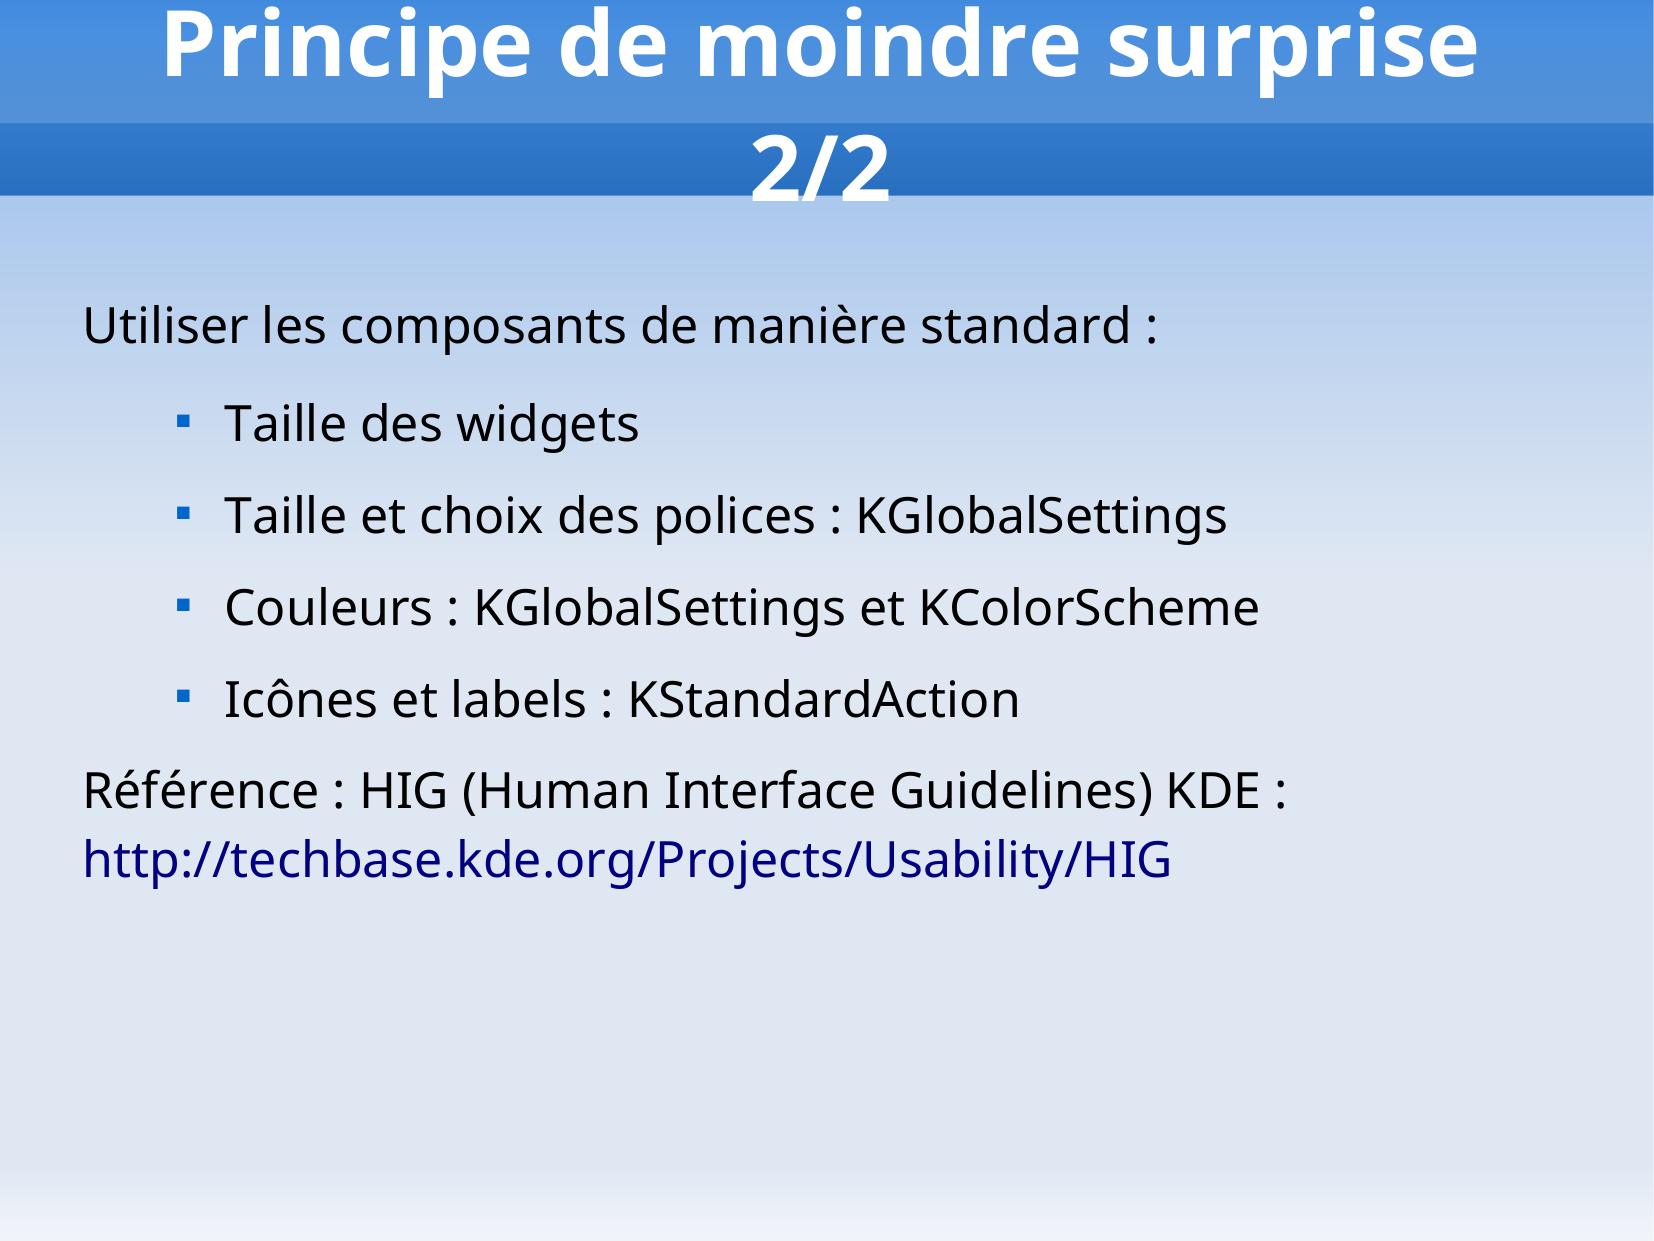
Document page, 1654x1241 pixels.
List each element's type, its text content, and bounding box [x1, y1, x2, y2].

title Principe de moindre surprise 2/2 [76, 0, 1565, 208]
list Utiliser les composants de manière standard : Taille des widgets Taille et choix des polices : KGlobalSettings Couleurs : KGlobalSettings et KColorScheme Icônes et labels : KStandardAction Référence : HIG (Human Interface Guidelines) KDE : http://techbase.kde.org/Projects/Usability/HIG [82, 290, 1571, 1109]
picture [0, 0, 1654, 1241]
